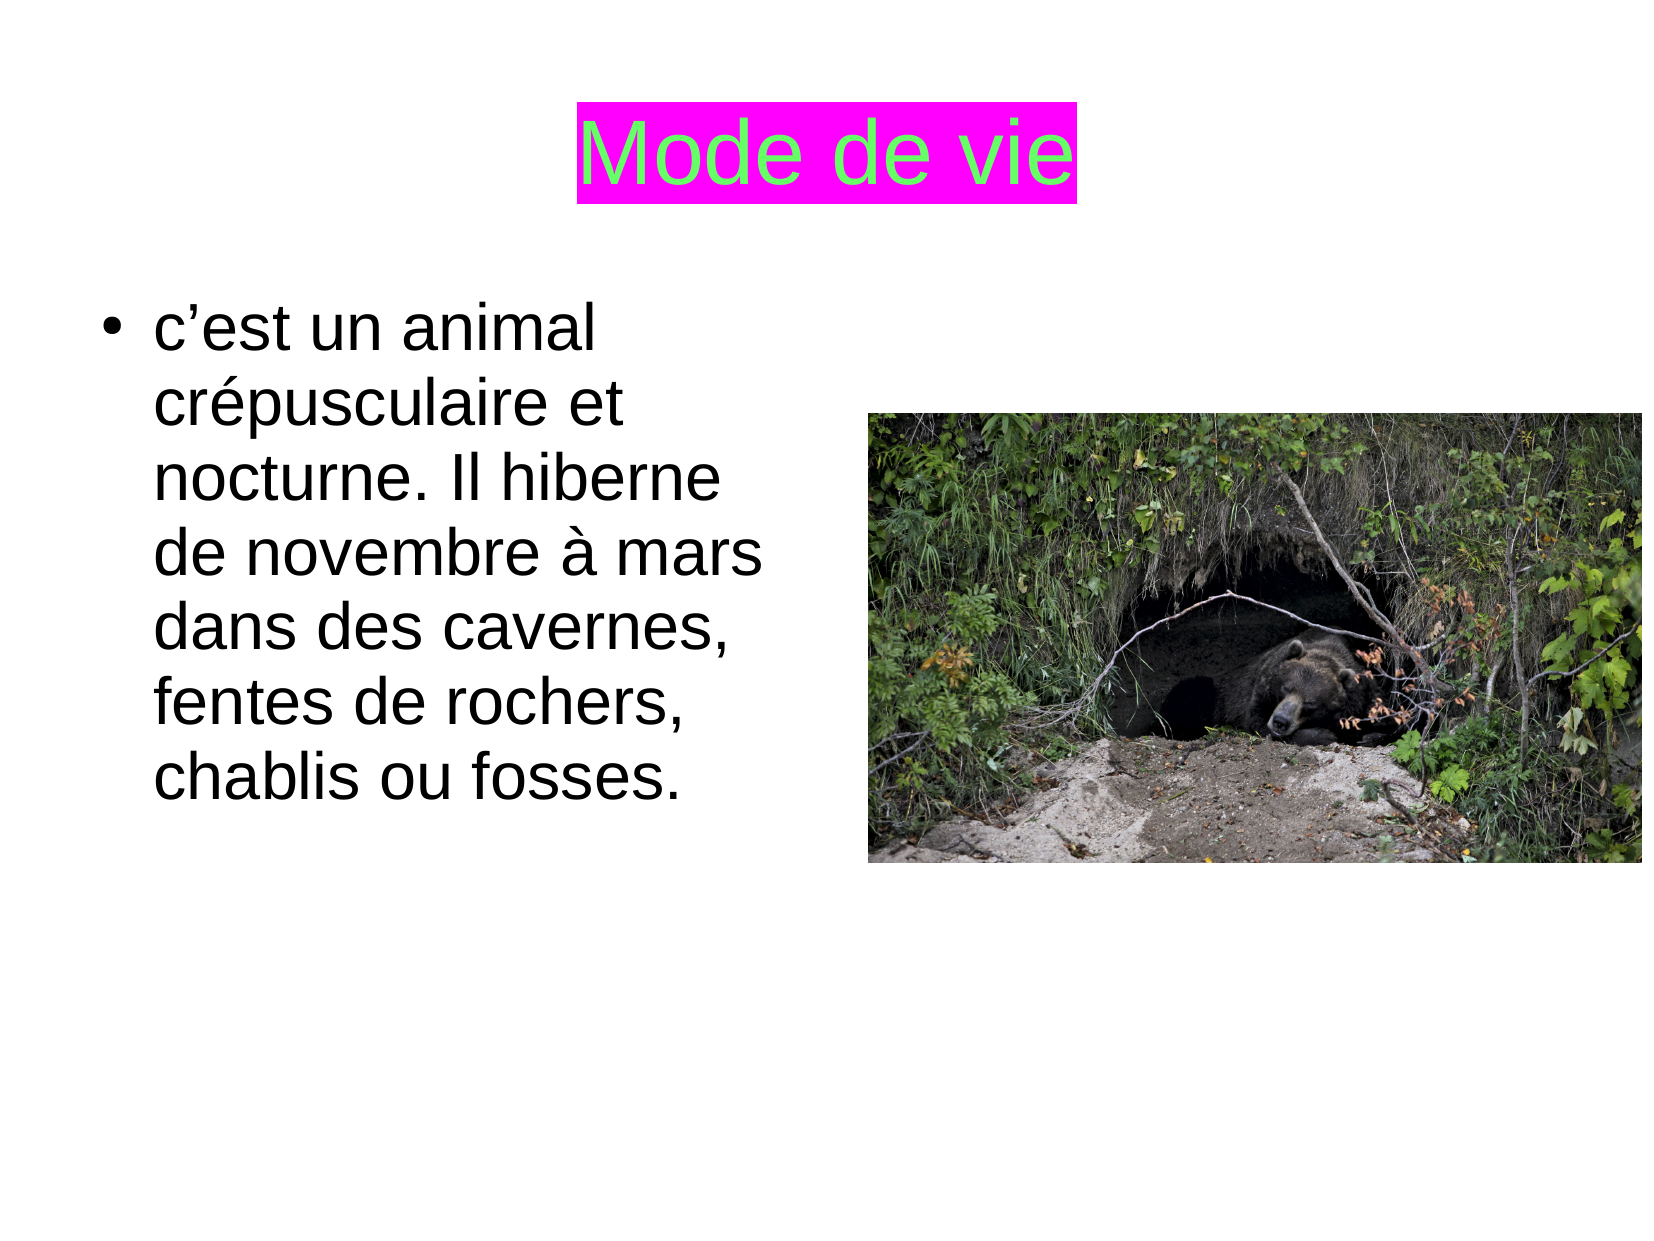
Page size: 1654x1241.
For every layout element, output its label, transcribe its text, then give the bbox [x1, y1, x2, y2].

picture [868, 413, 1642, 863]
title Mode de vie [82, 49, 1571, 257]
list c’est un animal crépusculaire et nocturne. Il hiberne de novembre à mars dans des cavernes, fentes de rochers, chablis ou fosses. [82, 290, 809, 1010]
